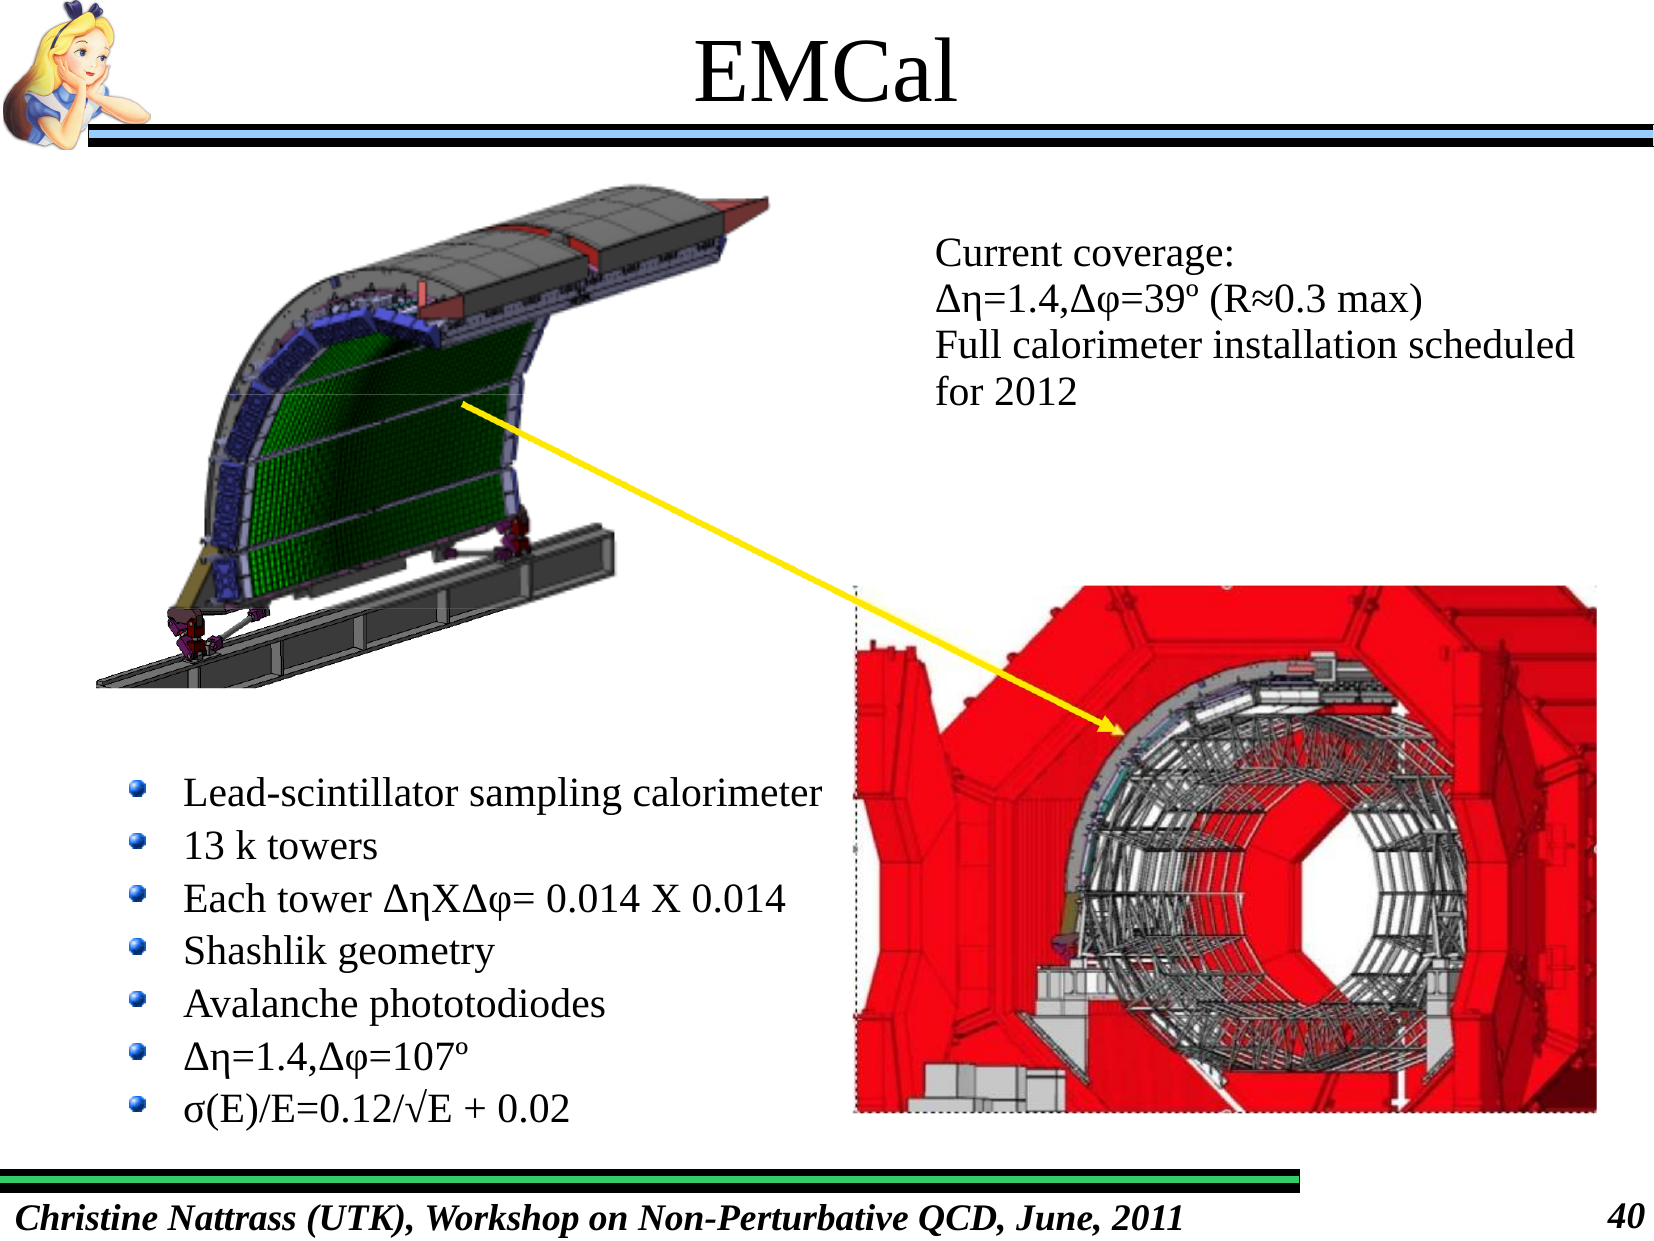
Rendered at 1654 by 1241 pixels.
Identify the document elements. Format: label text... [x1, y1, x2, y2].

title EMCal [82, 0, 1571, 151]
list Lead-scintillator sampling calorimeter 13 k towers Each tower ΔηXΔφ= 0.014 X 0.014 Shashlik geometry Avalanche phototodiodes Δη=1.4,Δφ=107º σ(E)/E=0.12/√E + 0.02 [112, 712, 835, 1176]
text_box Current coverage: Δη=1.4,Δφ=39º (R≈0.3 max) Full calorimeter installation scheduled for 2012 [920, 221, 1603, 451]
picture [96, 183, 1597, 1114]
picture [3, 0, 82, 150]
